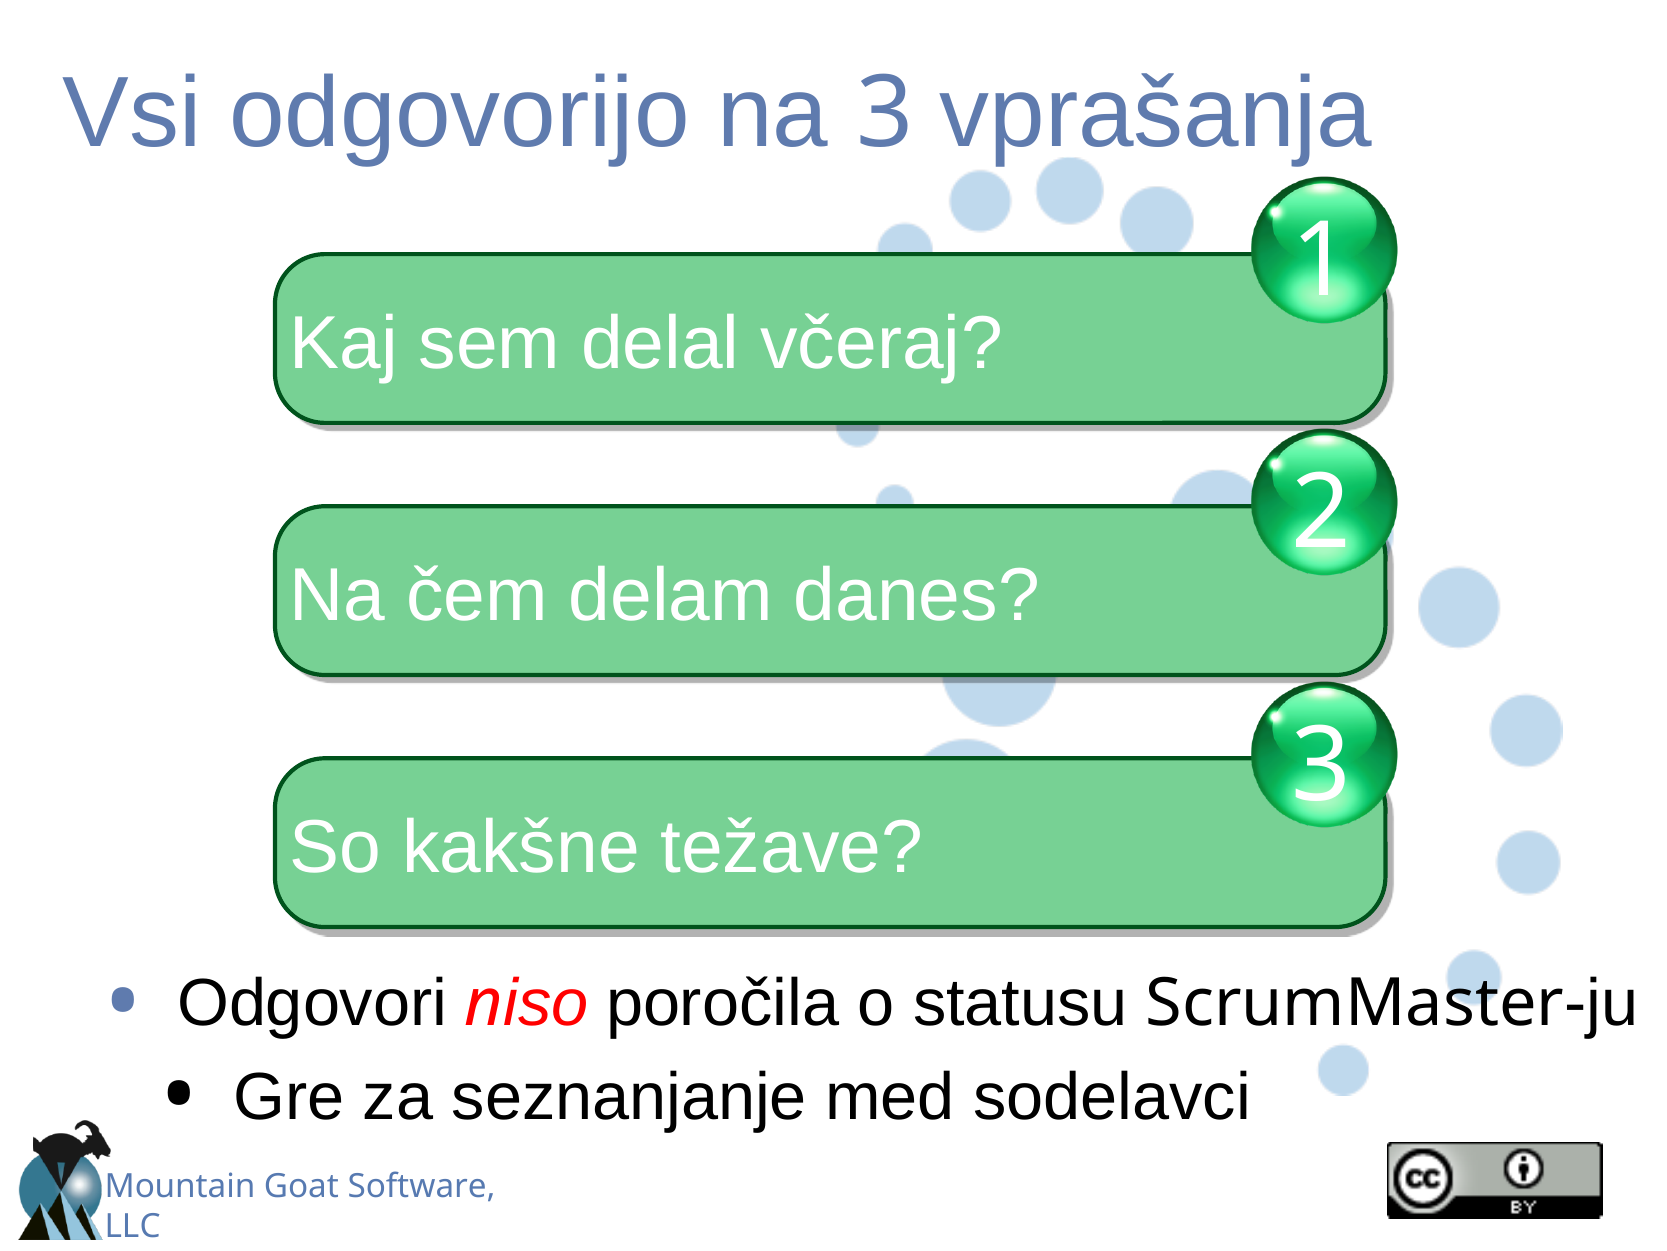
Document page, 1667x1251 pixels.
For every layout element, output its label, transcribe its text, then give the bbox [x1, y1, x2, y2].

text_box Kaj sem delal včeraj? [274, 254, 1386, 423]
text_box 1 [1277, 183, 1366, 321]
text_box 3 [1277, 687, 1366, 825]
text_box Na čem delam danes? [274, 506, 1386, 676]
text_box 2 [1277, 435, 1366, 573]
picture [1387, 1163, 1603, 1219]
text_box So kakšne težave? [274, 758, 1386, 928]
list Odgovori niso poročila o statusu ScrumMaster-ju Gre za seznanjanje med sodelavci [56, 974, 1646, 1163]
picture [835, 172, 1563, 974]
title Vsi odgovorijo na 3 vprašanja [56, 18, 1609, 194]
picture [18, 1120, 111, 1240]
